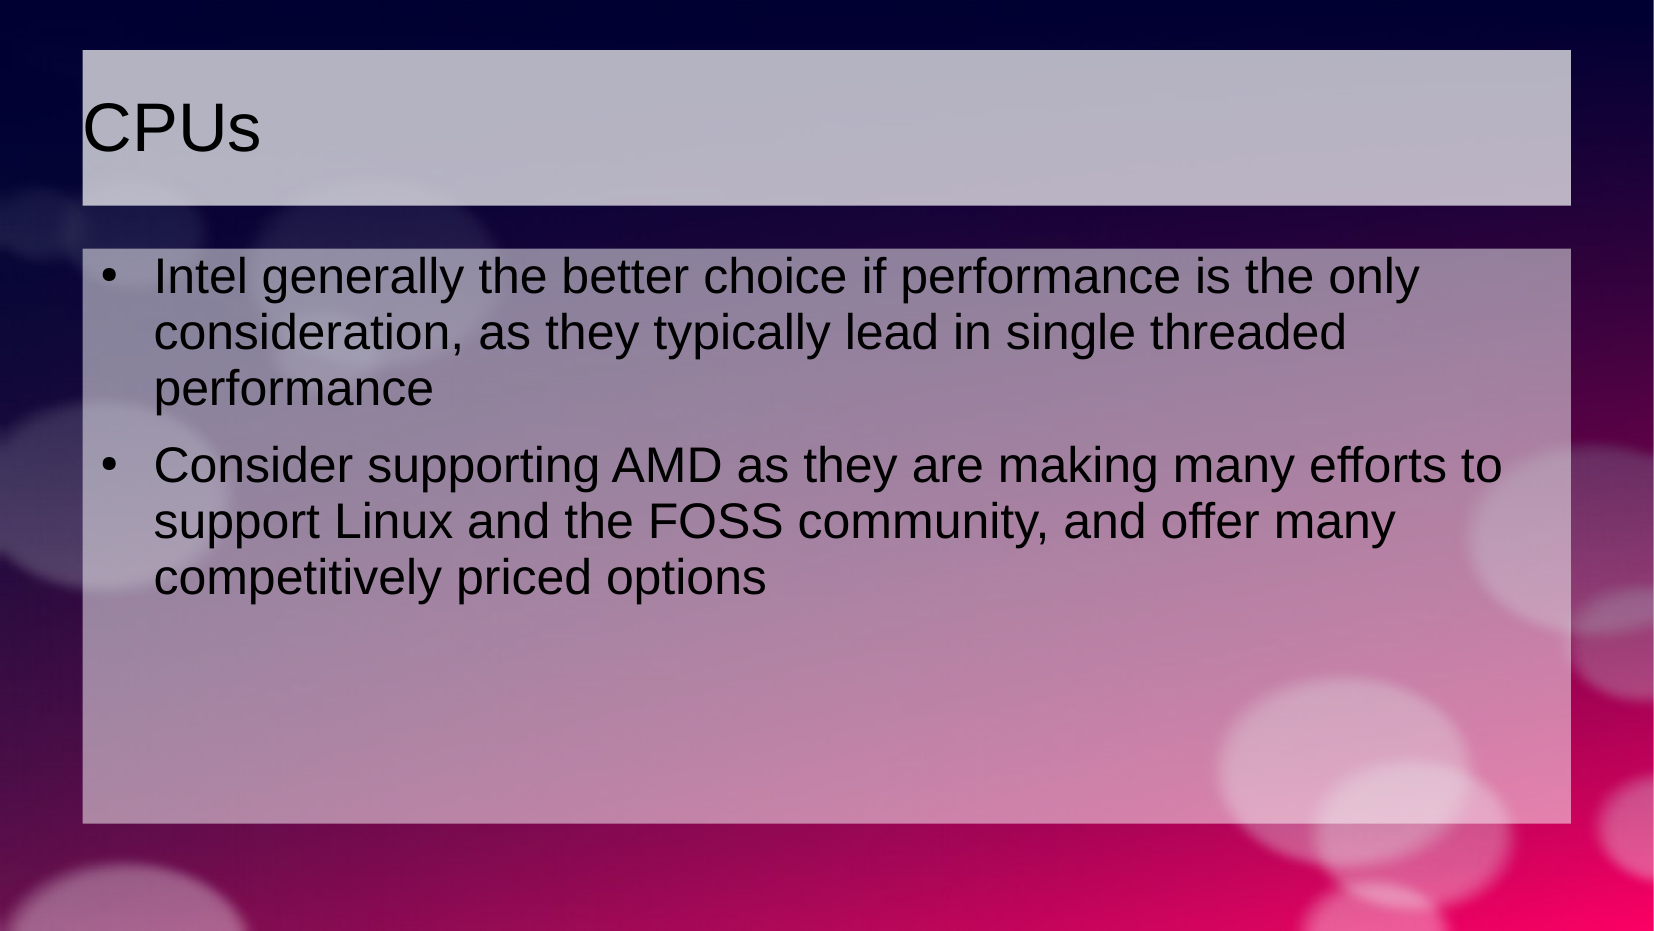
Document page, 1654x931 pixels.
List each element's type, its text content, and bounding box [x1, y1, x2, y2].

title CPUs [82, 50, 1571, 206]
picture [0, 0, 1654, 931]
list Intel generally the better choice if performance is the only consideration, as they typically lead in single threaded performance Consider supporting AMD as they are making many efforts to support Linux and the FOSS community, and offer many competitively priced options [82, 248, 1571, 824]
